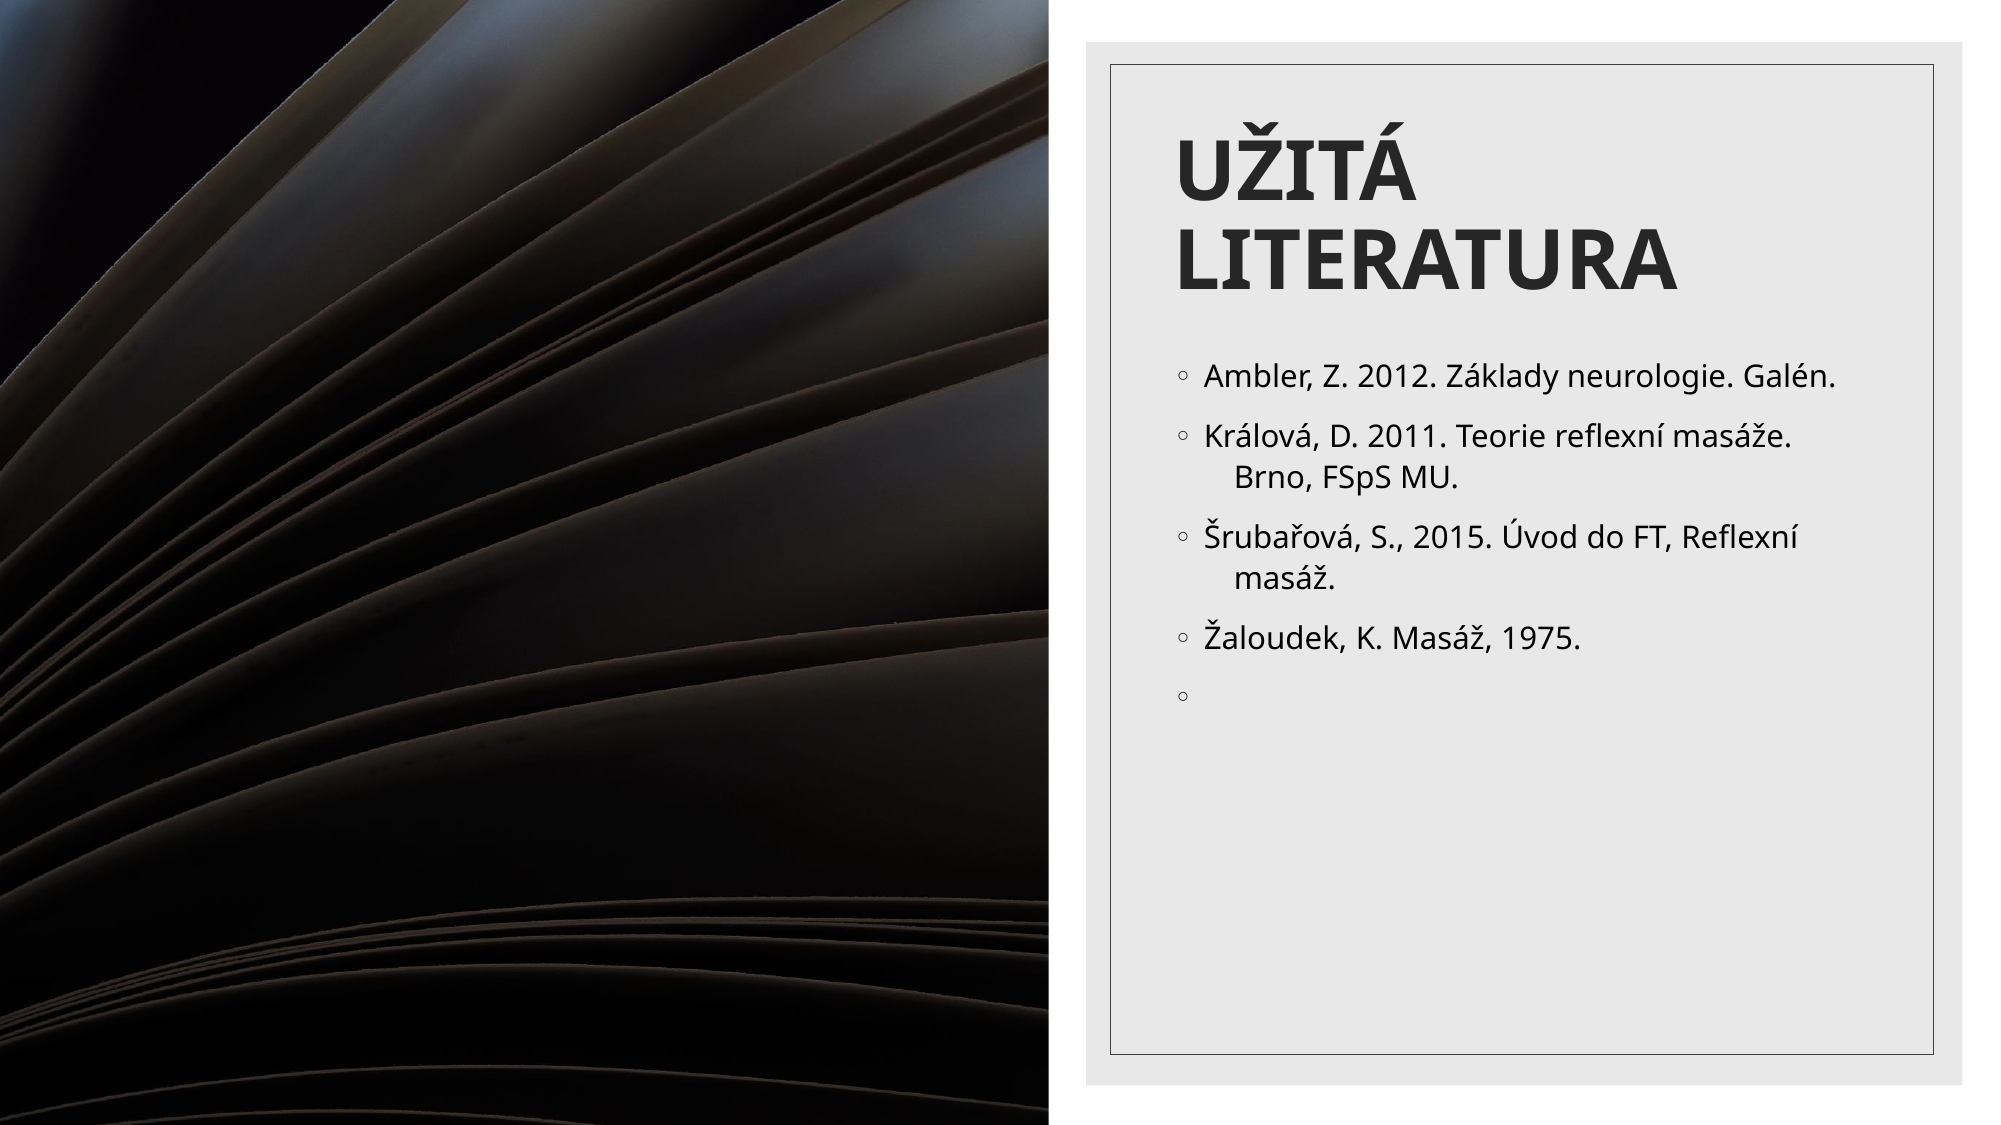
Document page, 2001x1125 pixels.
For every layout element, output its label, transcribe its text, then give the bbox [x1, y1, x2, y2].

title UŽITÁ LITERATURA [1158, 105, 1893, 331]
text_box [1049, 0, 2000, 1125]
list Ambler, Z. 2012. Základy neurologie. Galén. Králová, D. 2011. Teorie reflexní masáže. Brno, FSpS MU. Šrubařová, S., 2015. Úvod do FT, Reflexní masáž. Žaloudek, K. Masáž, 1975. [1158, 345, 1893, 991]
picture [0, 0, 1049, 1125]
